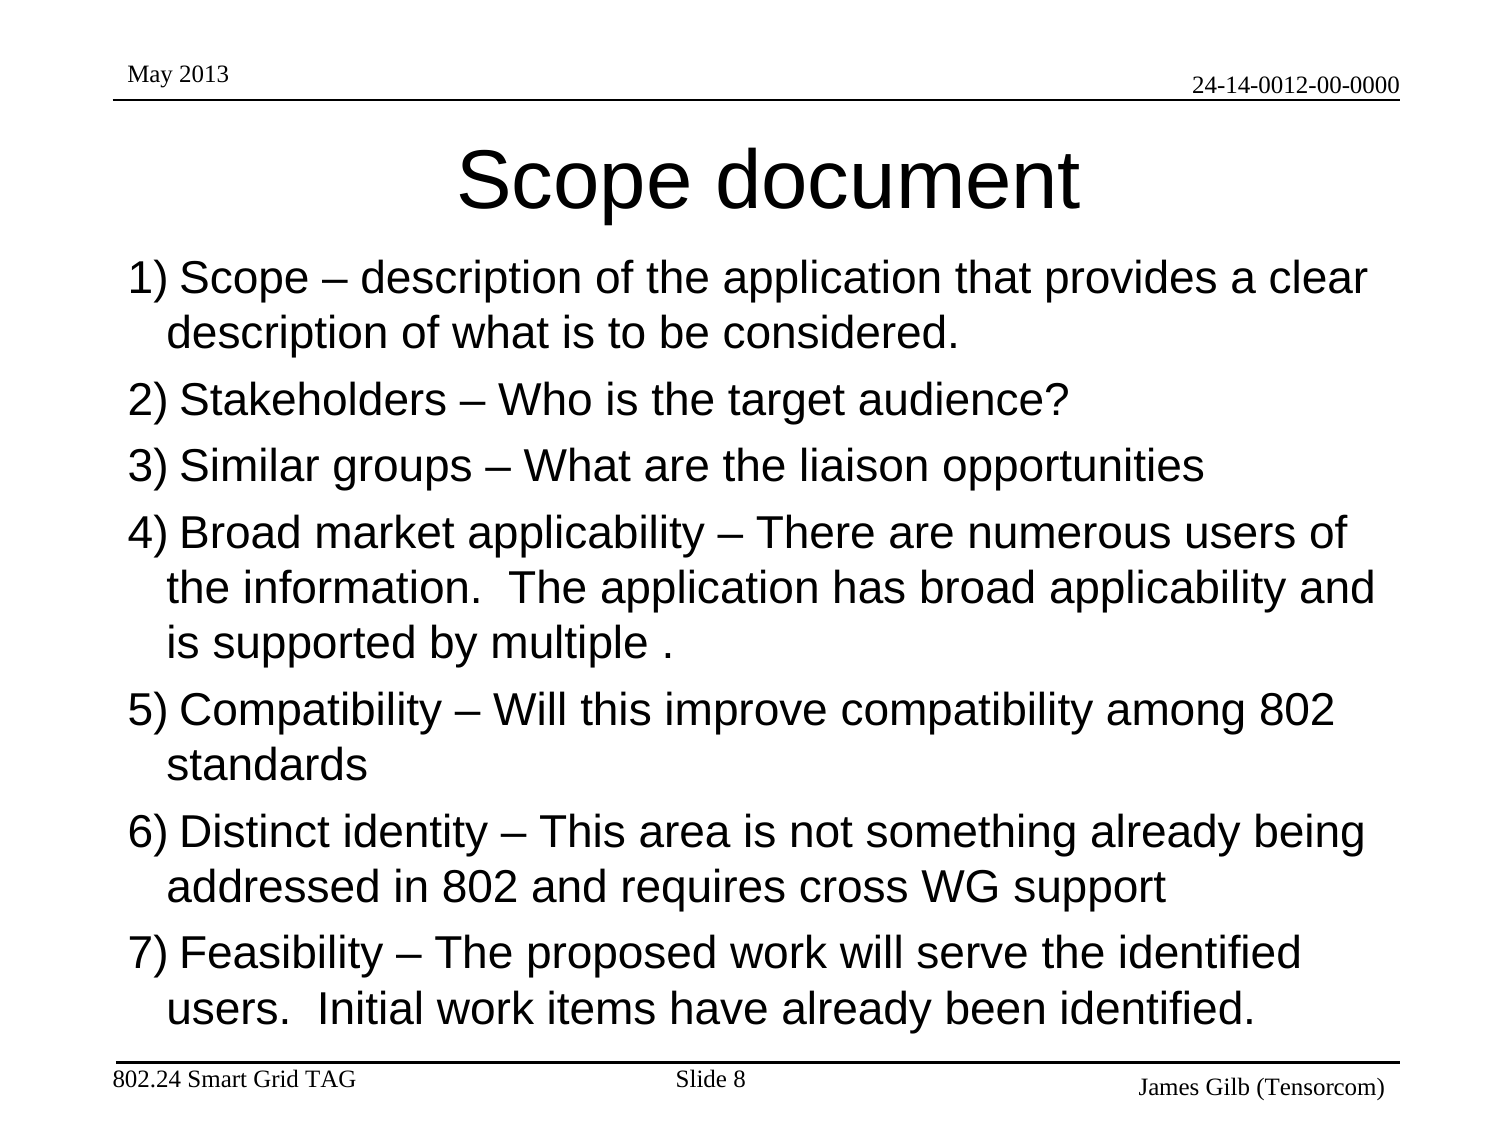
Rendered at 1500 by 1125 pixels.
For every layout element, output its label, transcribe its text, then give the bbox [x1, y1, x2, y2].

list Scope – description of the application that provides a clear description of what is to be considered. Stakeholders – Who is the target audience? Similar groups – What are the liaison opportunities Broad market applicability – There are numerous users of the information. The application has broad applicability and is supported by multiple . Compatibility – Will this improve compatibility among 802 standards Distinct identity – This area is not something already being addressed in 802 and requires cross WG support Feasibility – The proposed work will serve the identified users. Initial work items have already been identified. [112, 239, 1426, 1051]
title Scope document [112, 112, 1426, 238]
